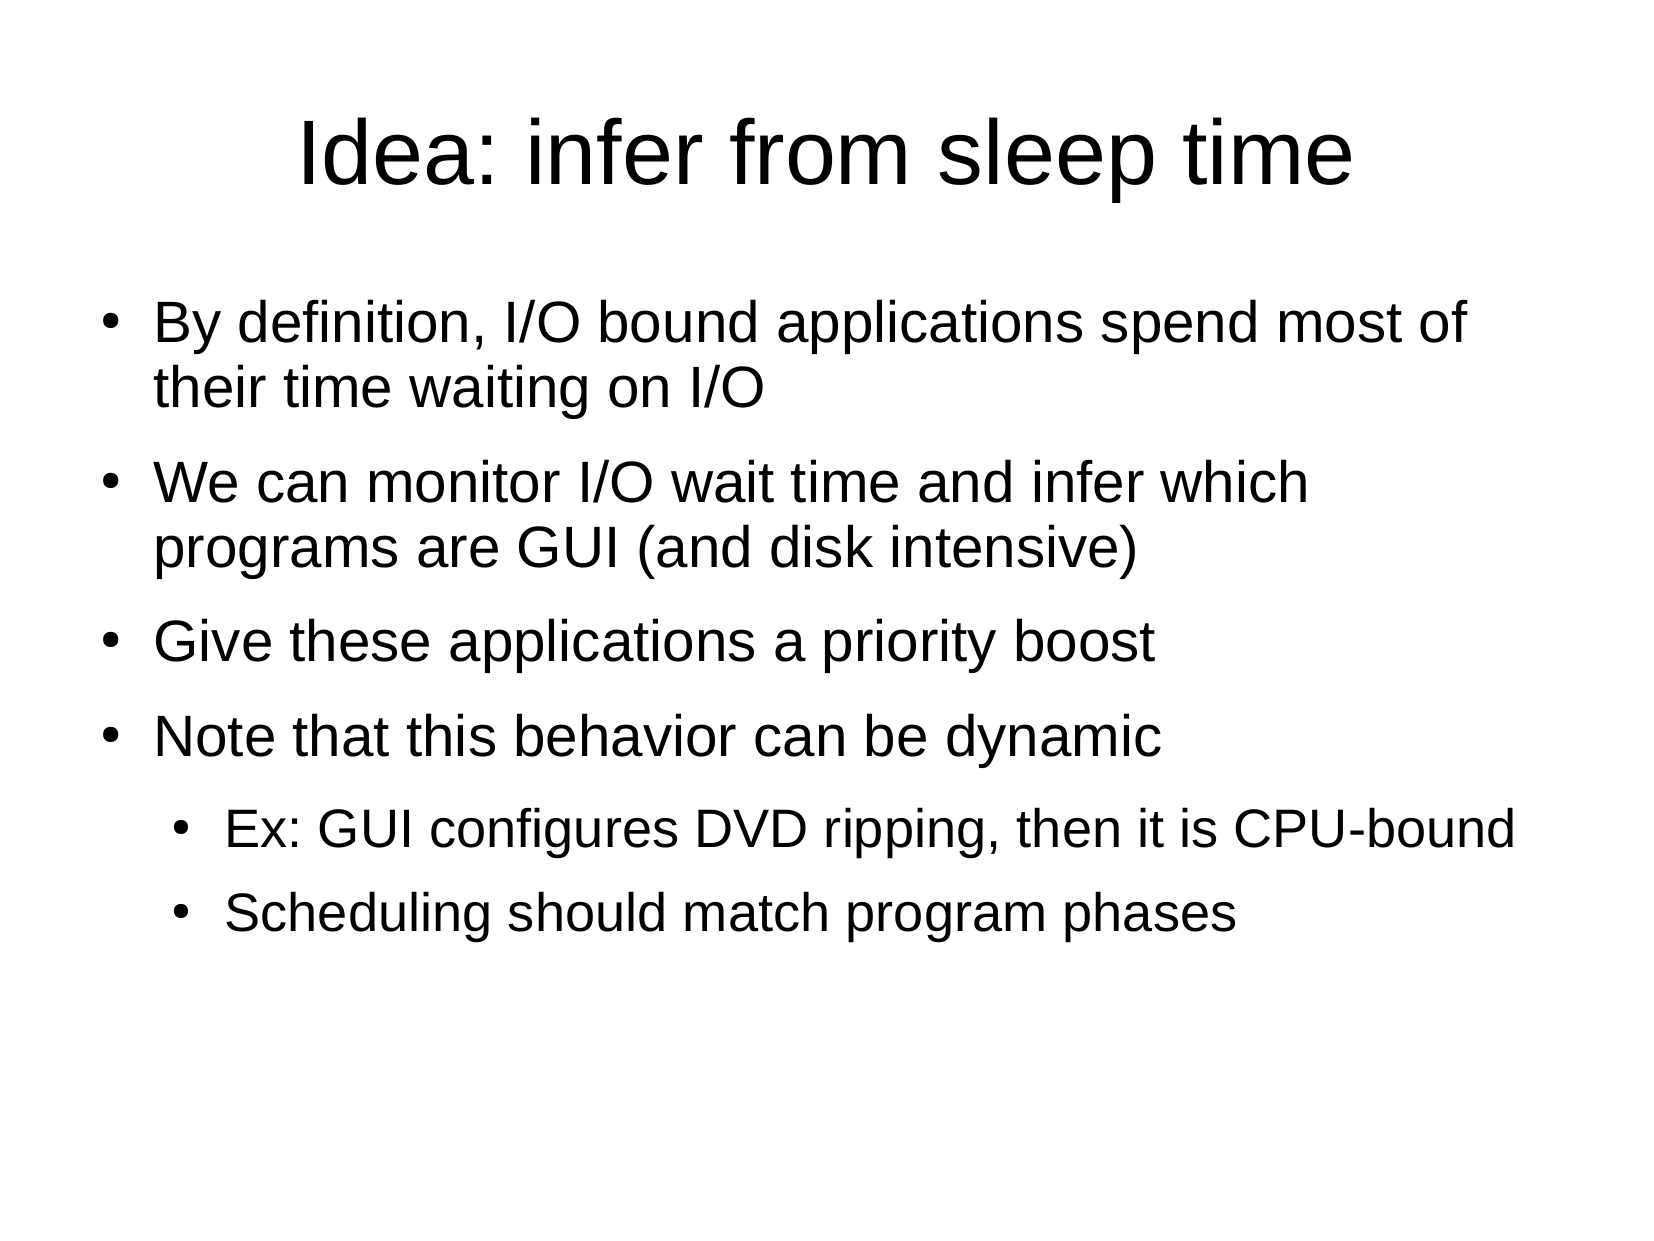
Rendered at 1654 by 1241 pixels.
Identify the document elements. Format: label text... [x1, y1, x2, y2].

title Idea: infer from sleep time [82, 49, 1571, 257]
list By definition, I/O bound applications spend most of their time waiting on I/O We can monitor I/O wait time and infer which programs are GUI (and disk intensive) Give these applications a priority boost Note that this behavior can be dynamic Ex: GUI configures DVD ripping, then it is CPU-bound Scheduling should match program phases [82, 290, 1571, 1010]
